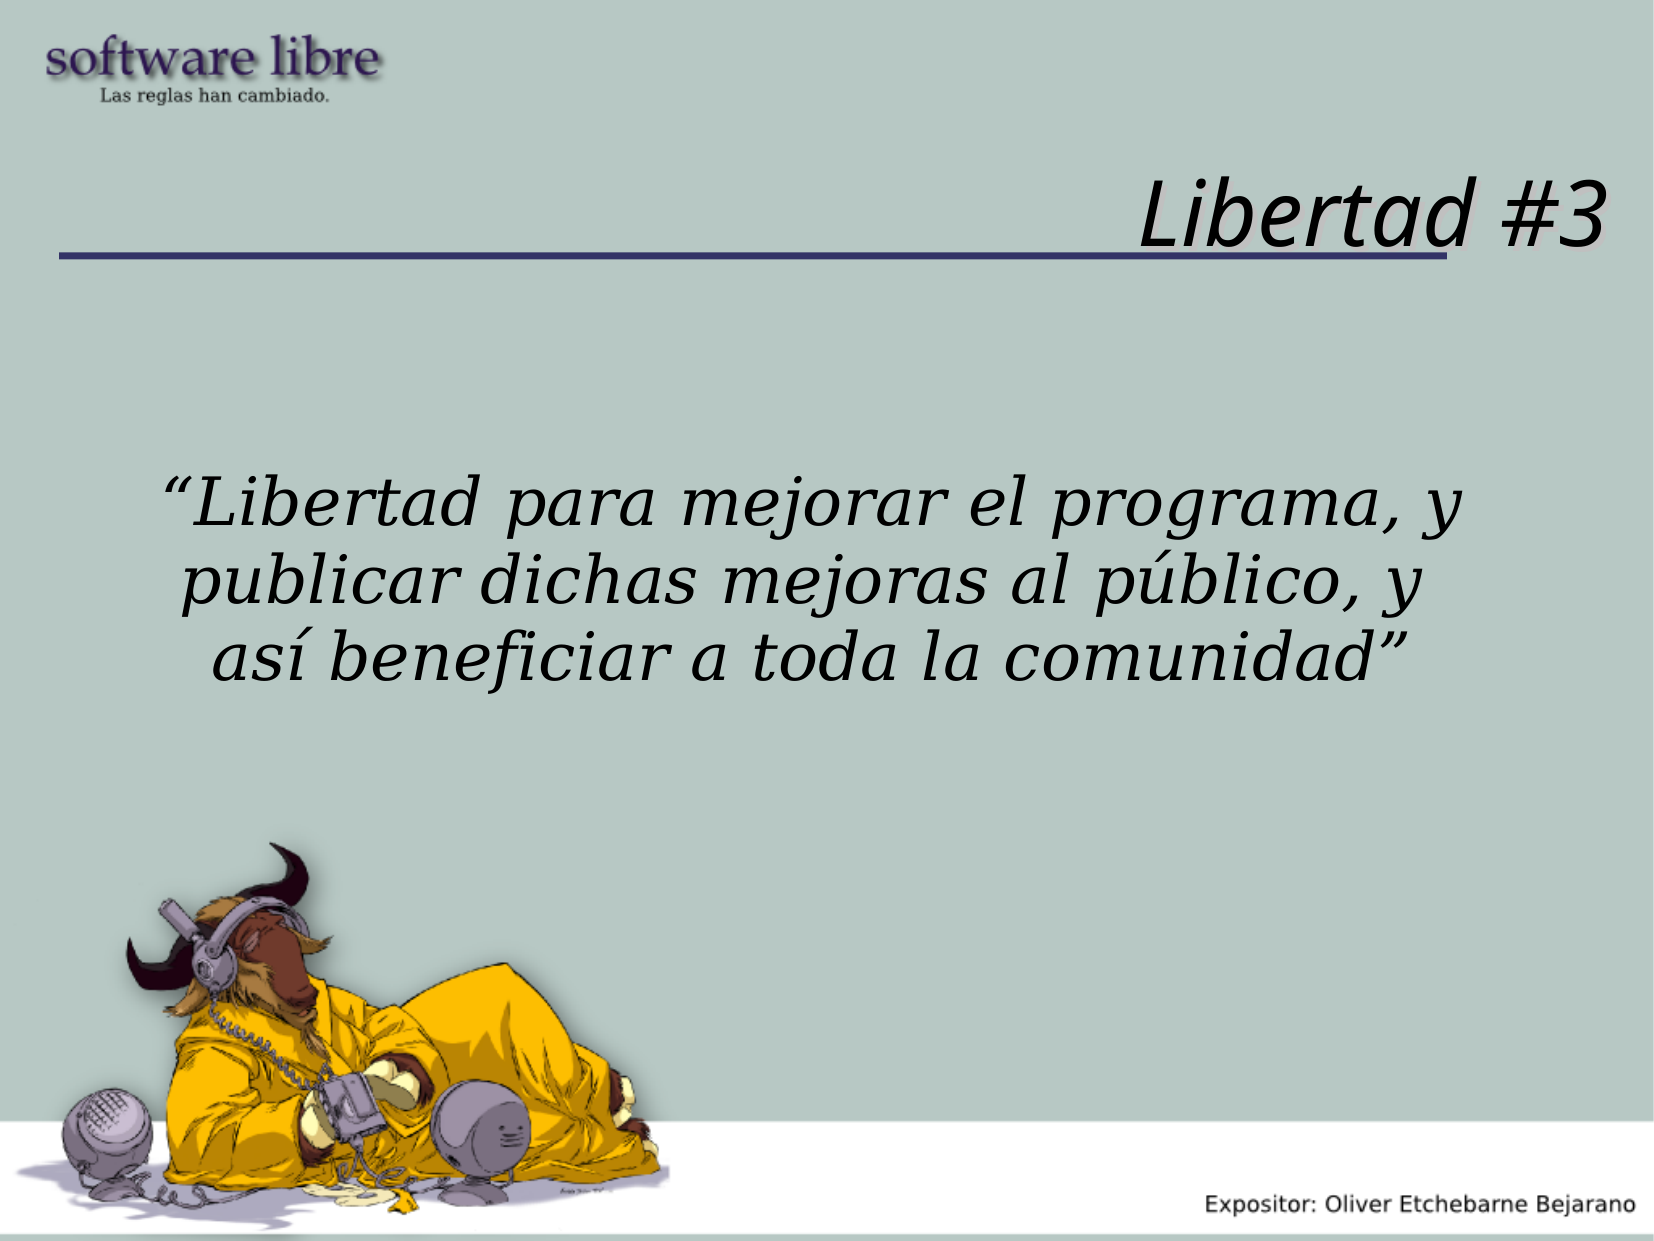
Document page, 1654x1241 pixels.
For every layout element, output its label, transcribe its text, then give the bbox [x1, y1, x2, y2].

text_box [59, 252, 1447, 260]
text_box Libertad #3 [59, 141, 1625, 266]
picture [0, 0, 1654, 1241]
text_box “Libertad para mejorar el programa, y publicar dichas mejoras al público, y así beneficiar a toda la comunidad” [118, 360, 1506, 800]
